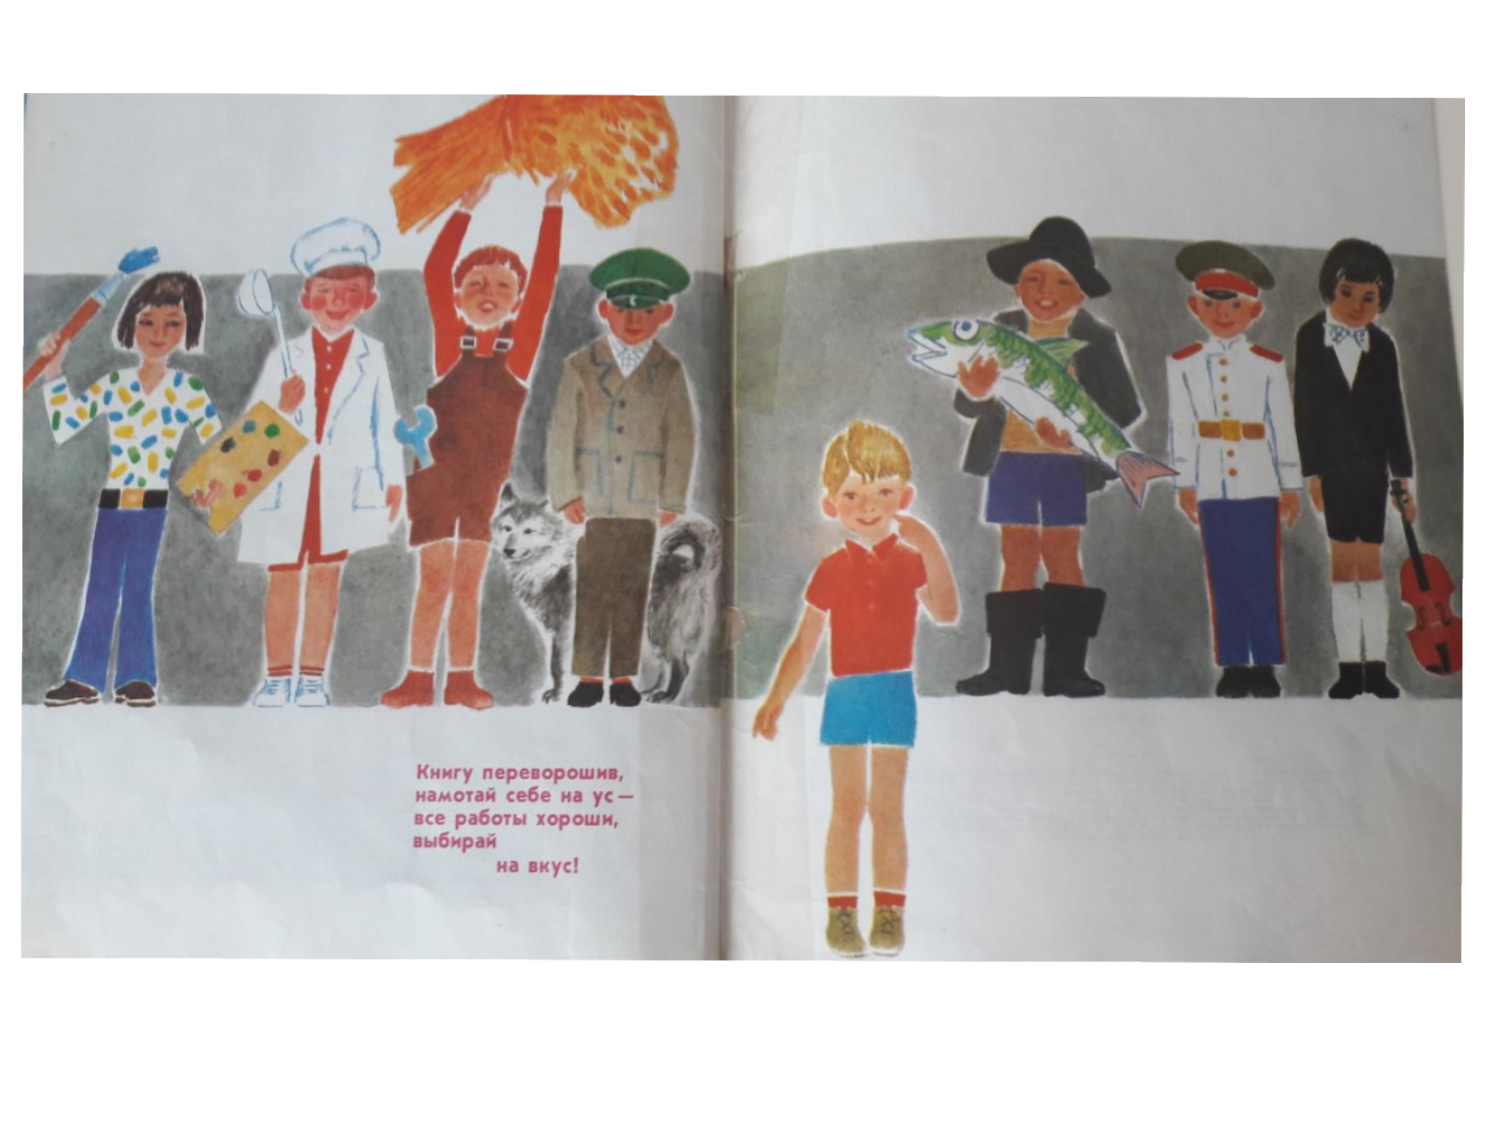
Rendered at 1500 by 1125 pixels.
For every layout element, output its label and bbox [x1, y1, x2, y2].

picture [20, 92, 1465, 963]
